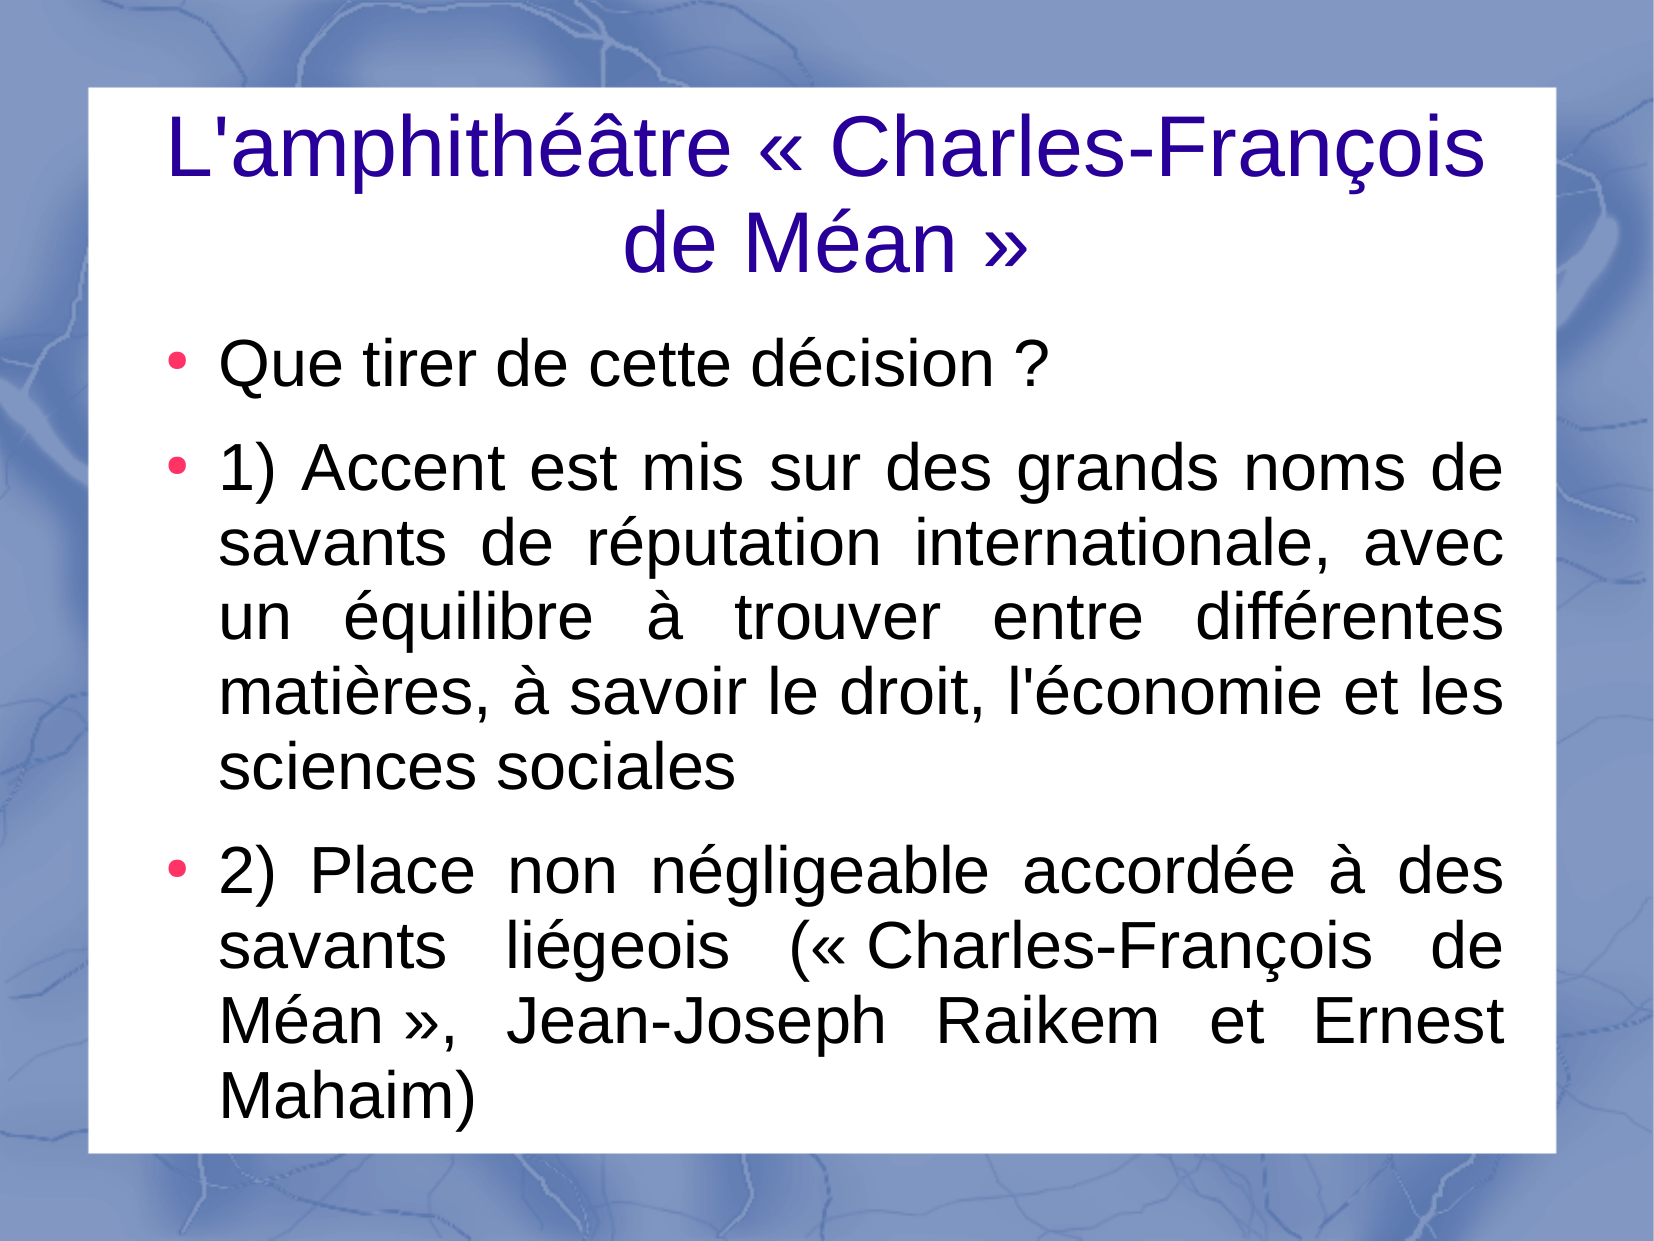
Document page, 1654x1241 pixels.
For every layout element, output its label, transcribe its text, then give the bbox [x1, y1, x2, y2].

title L'amphithéâtre « Charles-François de Méan » [118, 90, 1536, 298]
picture [0, 0, 1654, 1241]
list Que tirer de cette décision ? 1) Accent est mis sur des grands noms de savants de réputation internationale, avec un équilibre à trouver entre différentes matières, à savoir le droit, l'économie et les sciences sociales 2) Place non négligeable accordée à des savants liégeois (« Charles-François de Méan », Jean-Joseph Raikem et Ernest Mahaim) [147, 325, 1506, 1133]
